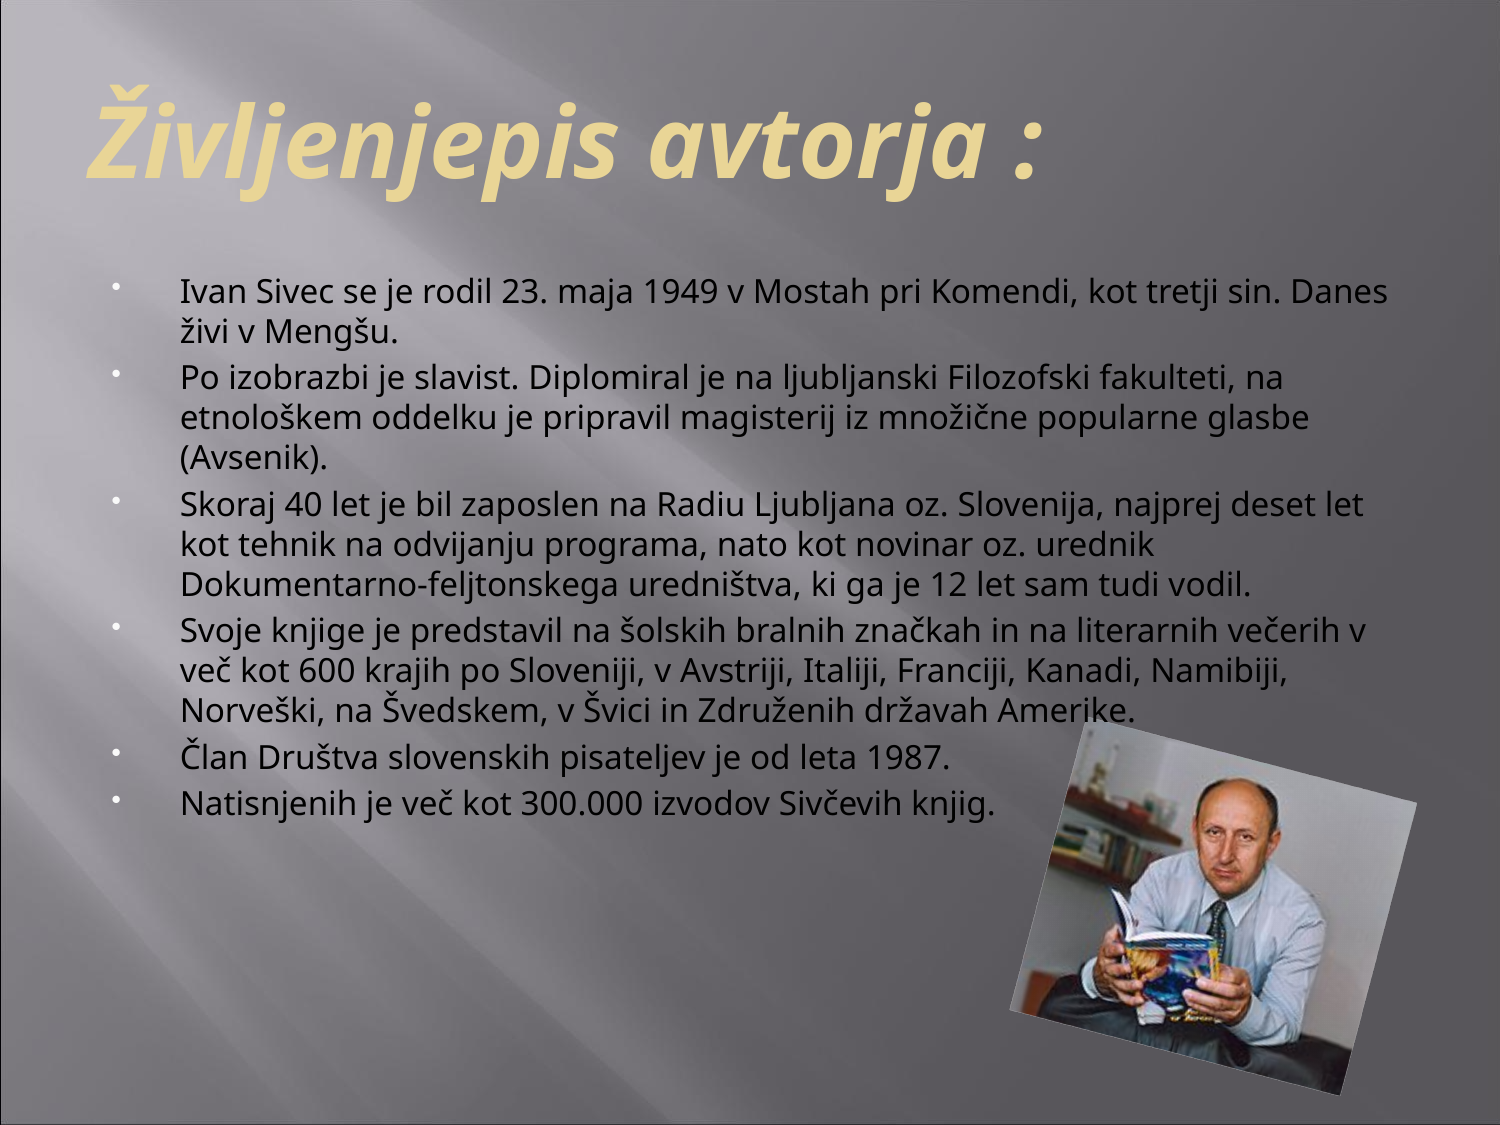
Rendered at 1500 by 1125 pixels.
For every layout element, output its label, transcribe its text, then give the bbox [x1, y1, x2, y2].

picture [0, 0, 1500, 1125]
title Življenjepis avtorja : [75, 45, 1425, 233]
list Ivan Sivec se je rodil 23. maja 1949 v Mostah pri Komendi, kot tretji sin. Danes živi v Mengšu. Po izobrazbi je slavist. Diplomiral je na ljubljanski Filozofski fakulteti, na etnološkem oddelku je pripravil magisterij iz množične popularne glasbe (Avsenik). Skoraj 40 let je bil zaposlen na Radiu Ljubljana oz. Slovenija, najprej deset let kot tehnik na odvijanju programa, nato kot novinar oz. urednik Dokumentarno-feljtonskega uredništva, ki ga je 12 let sam tudi vodil. Svoje knjige je predstavil na šolskih bralnih značkah in na literarnih večerih v več kot 600 krajih po Sloveniji, v Avstriji, Italiji, Franciji, Kanadi, Namibiji, Norveški, na Švedskem, v Švici in Združenih državah Amerike. Član Društva slovenskih pisateljev je od leta 1987. Natisnjenih je več kot 300.000 izvodov Sivčevih knjig. [75, 262, 1425, 1035]
